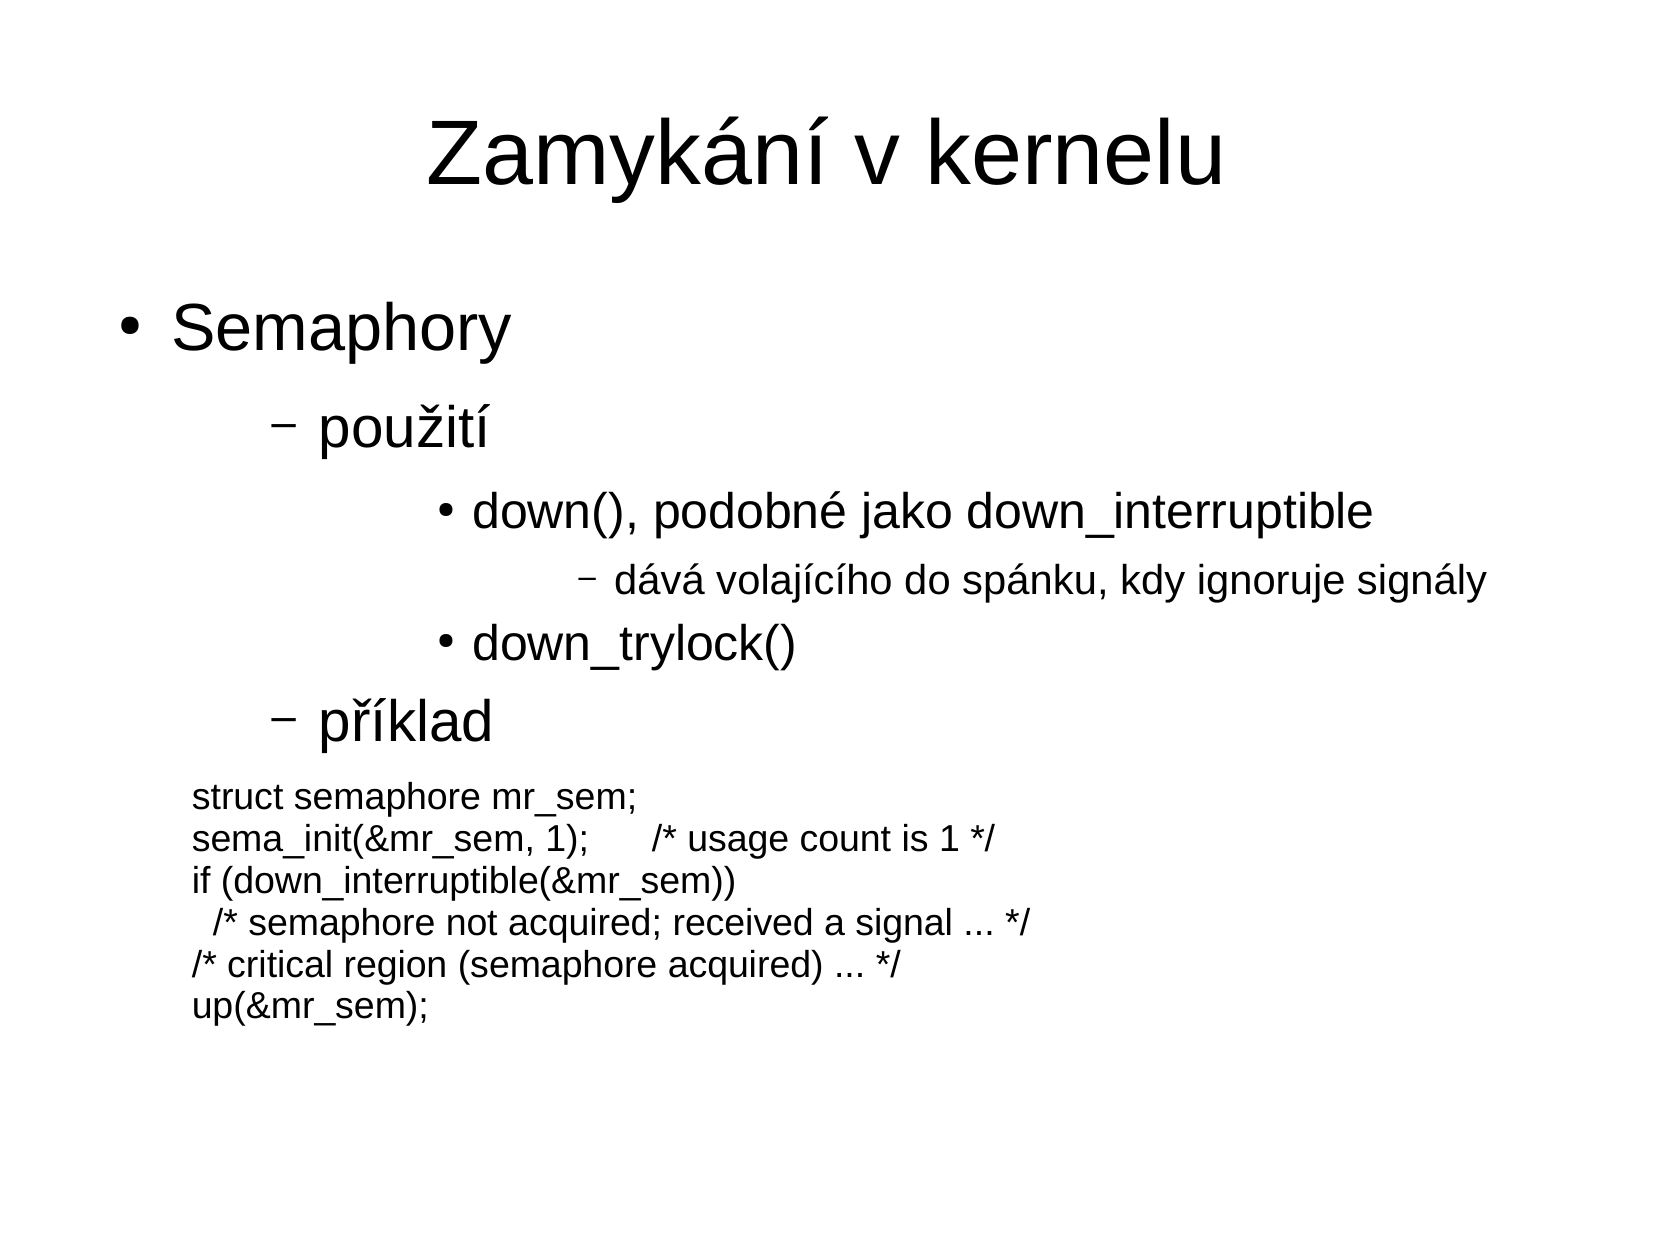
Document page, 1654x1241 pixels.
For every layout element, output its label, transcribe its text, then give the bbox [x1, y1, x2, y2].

title Zamykání v kernelu [82, 49, 1571, 257]
list Semaphory použití down(), podobné jako down_interruptible dává volajícího do spánku, kdy ignoruje signály down_trylock() příklad [82, 290, 1571, 1109]
text_box struct semaphore mr_sem; sema_init(&mr_sem, 1); /* usage count is 1 */ if (down_interruptible(&mr_sem)) /* semaphore not acquired; received a signal ... */ /* critical region (semaphore acquired) ... */ up(&mr_sem); [177, 767, 1418, 1035]
